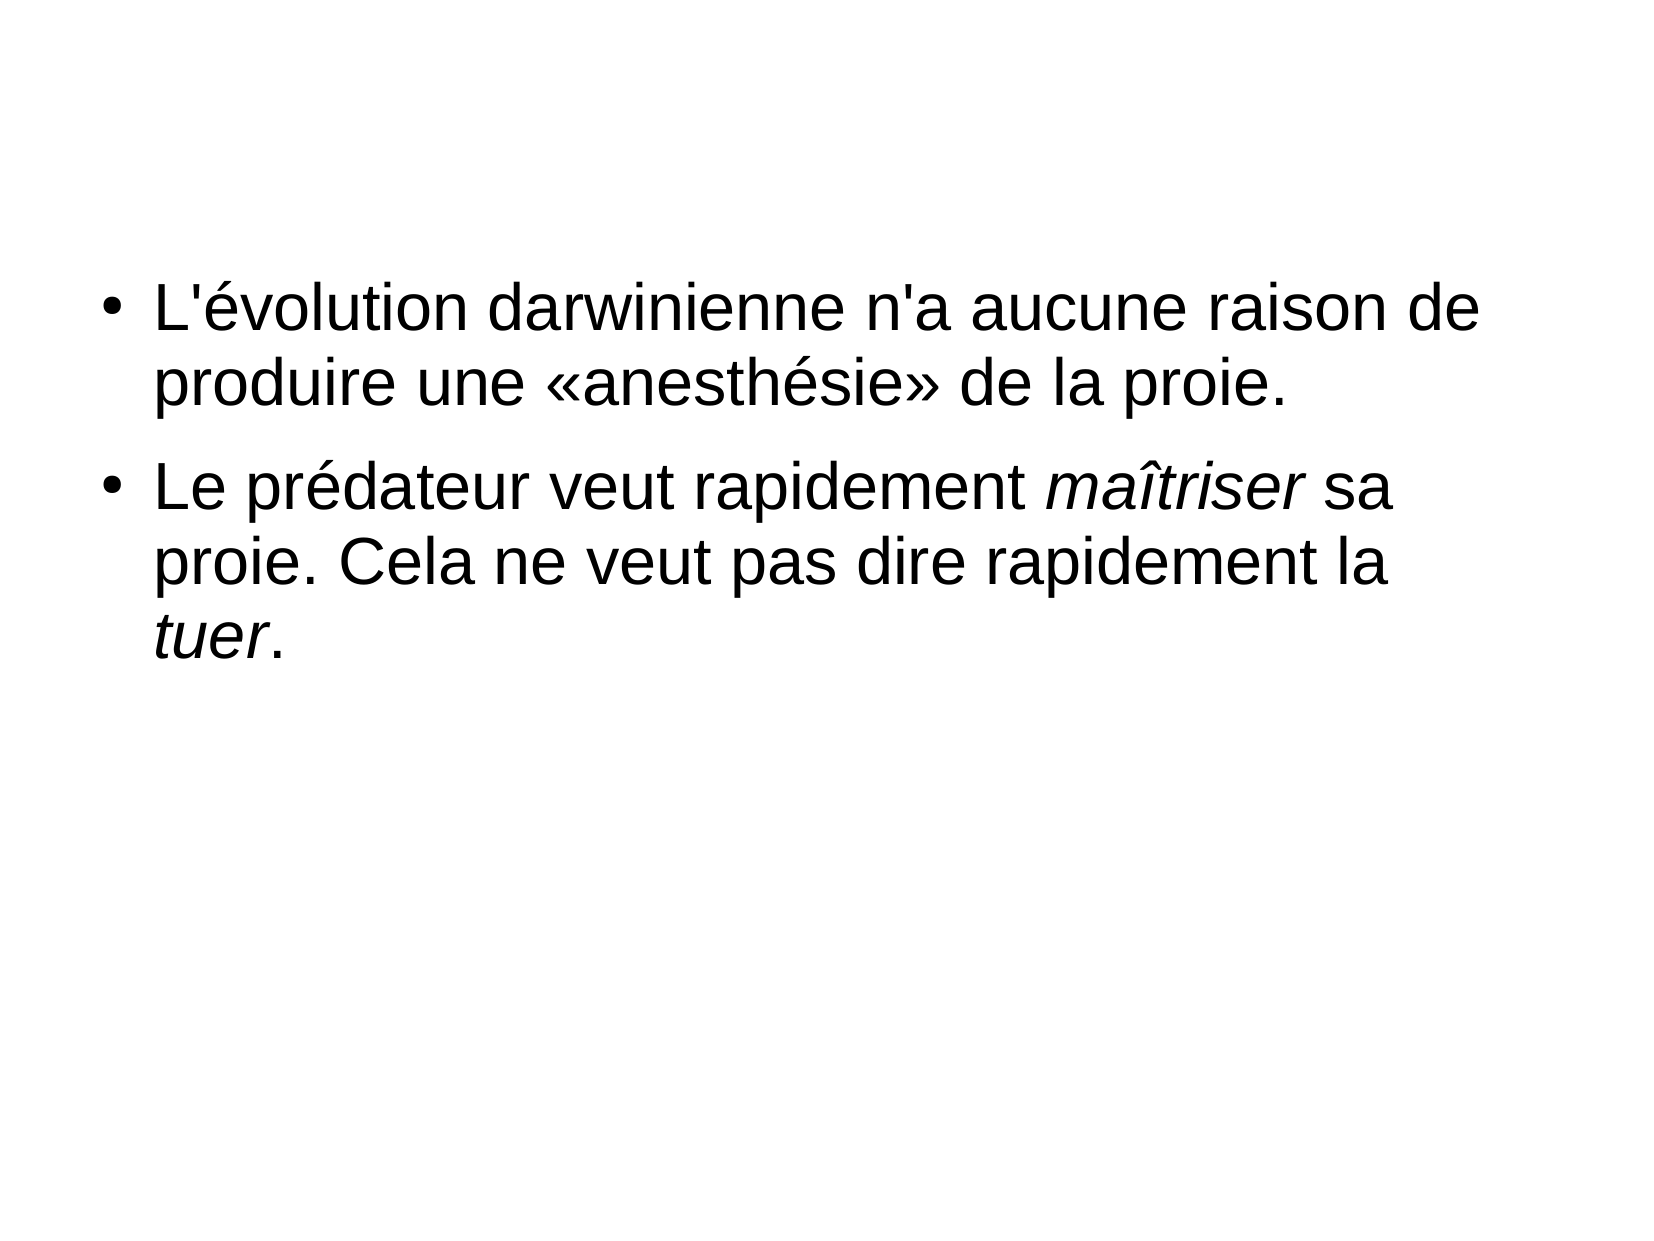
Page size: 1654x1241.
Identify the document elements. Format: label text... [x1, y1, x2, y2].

list L'évolution darwinienne n'a aucune raison de produire une «anesthésie» de la proie. Le prédateur veut rapidement maîtriser sa proie. Cela ne veut pas dire rapidement la tuer. [82, 270, 1538, 1156]
